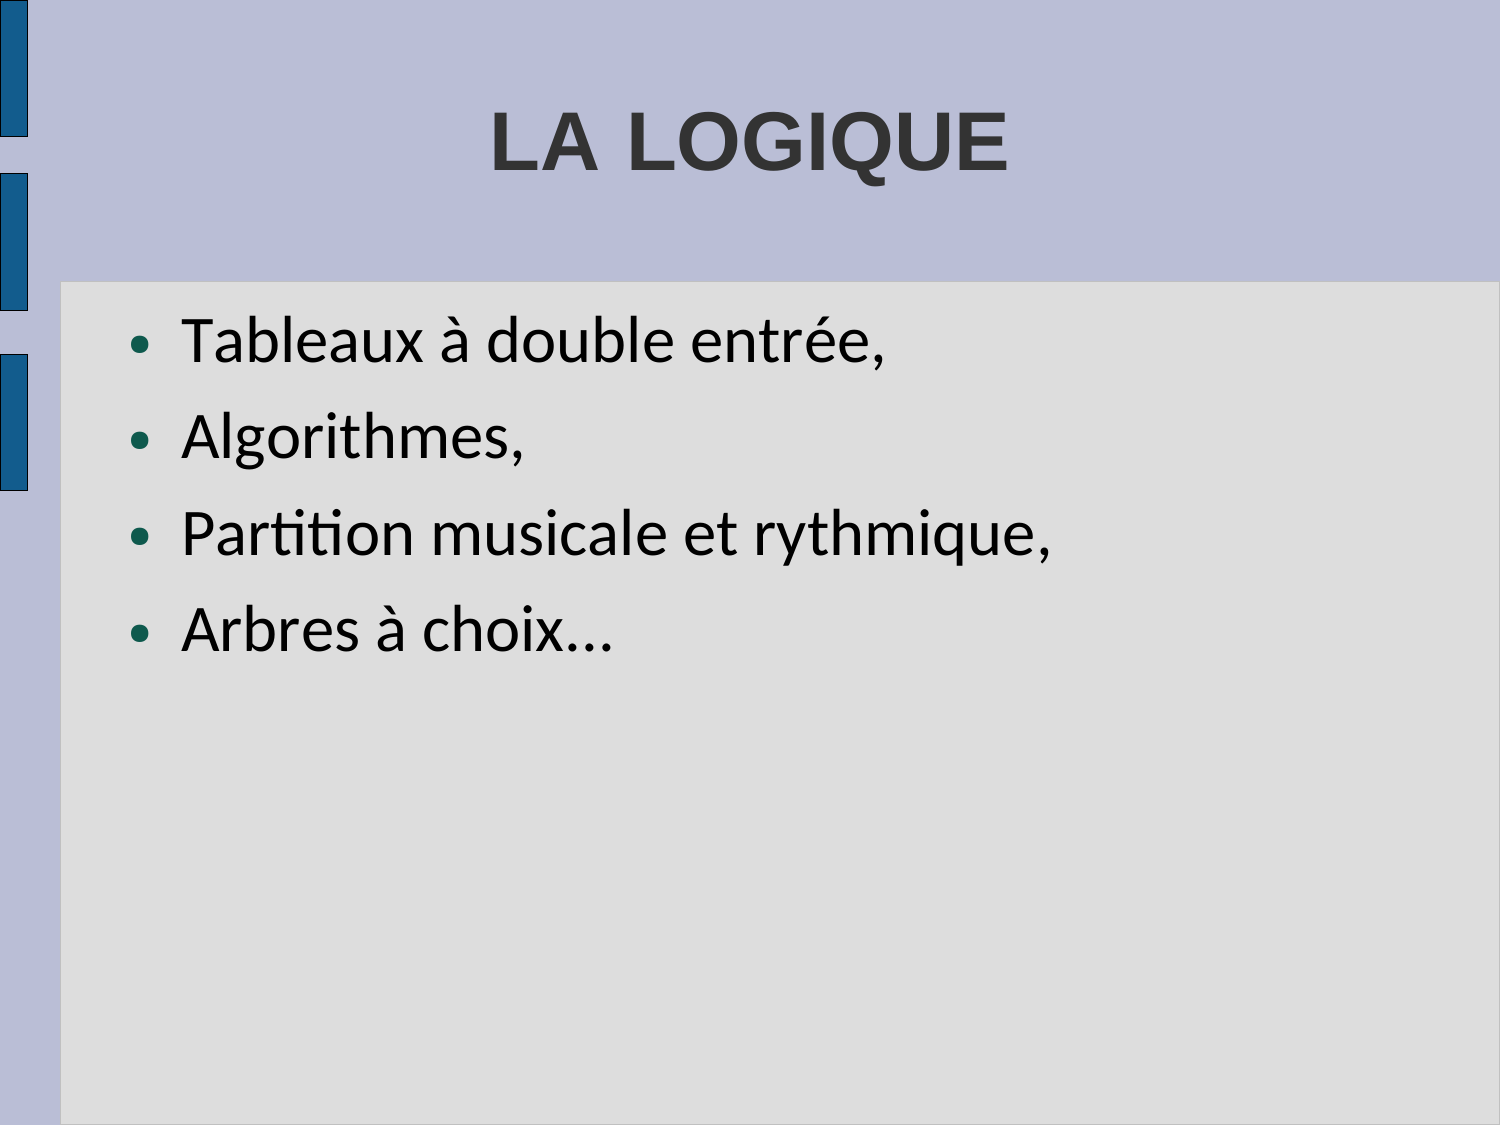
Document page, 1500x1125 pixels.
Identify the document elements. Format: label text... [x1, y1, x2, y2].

list Tableaux à double entrée, Algorithmes, Partition musicale et rythmique, Arbres à choix... [110, 312, 1392, 1022]
title LA LOGIQUE [75, 52, 1425, 226]
